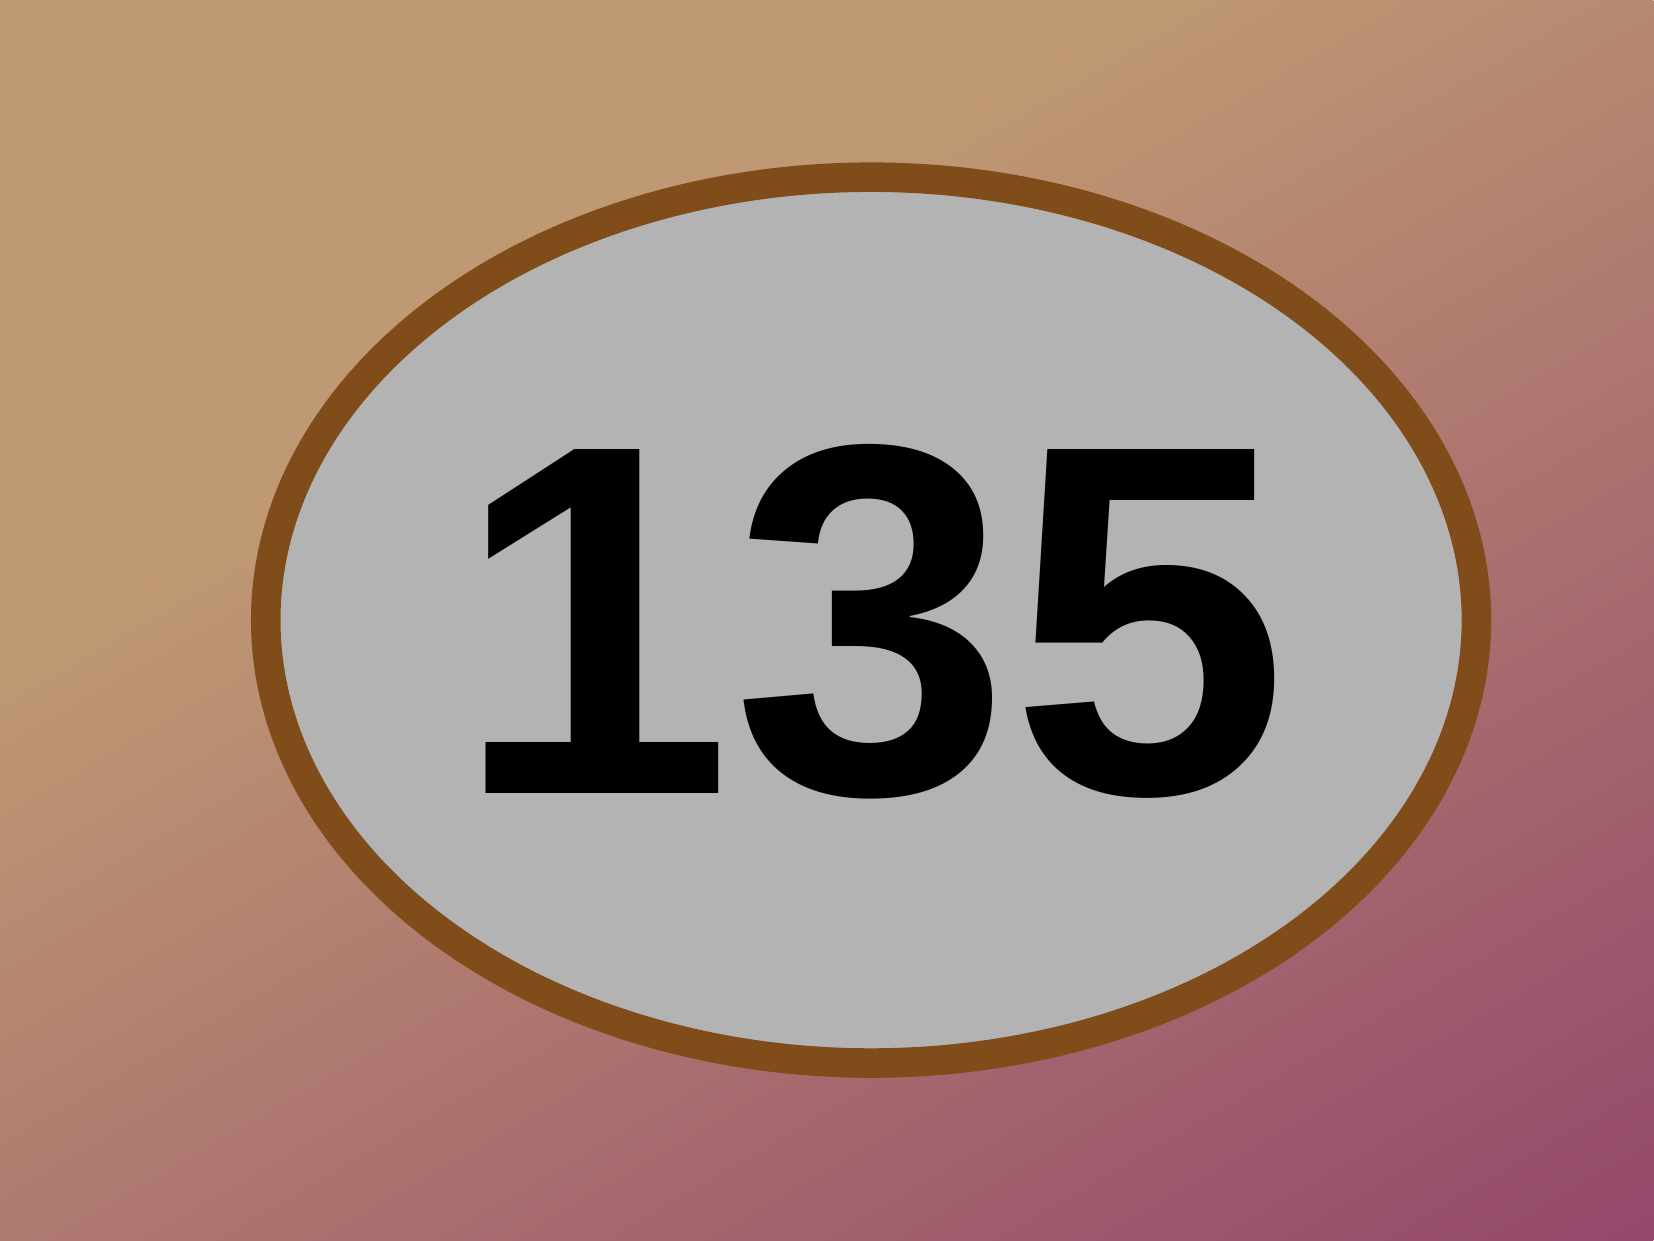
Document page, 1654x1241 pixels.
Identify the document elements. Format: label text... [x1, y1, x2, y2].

text_box 135 [265, 177, 1477, 1064]
